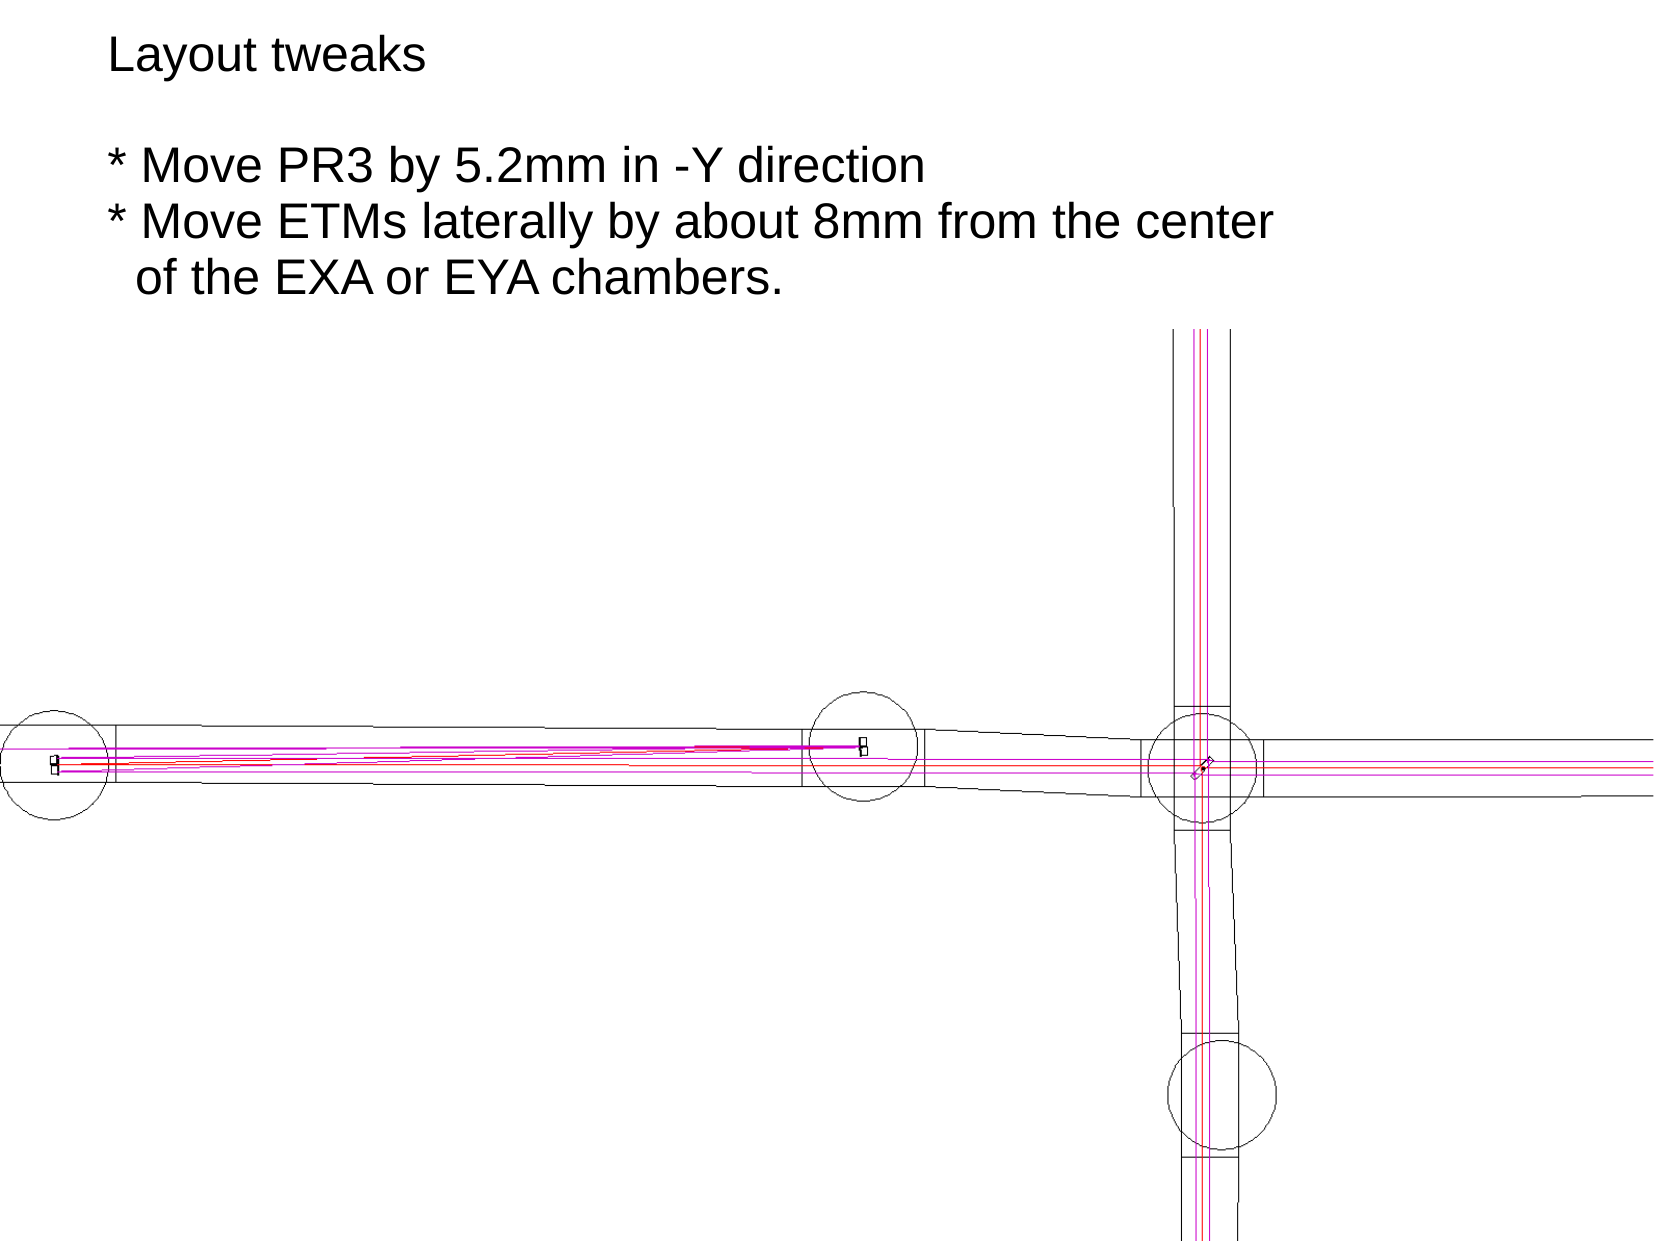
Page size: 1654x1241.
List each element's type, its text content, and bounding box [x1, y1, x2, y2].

picture [0, 329, 1654, 1241]
text_box Layout tweaks * Move PR3 by 5.2mm in -Y direction * Move ETMs laterally by about 8mm from the center of the EXA or EYA chambers. [92, 18, 1305, 309]
